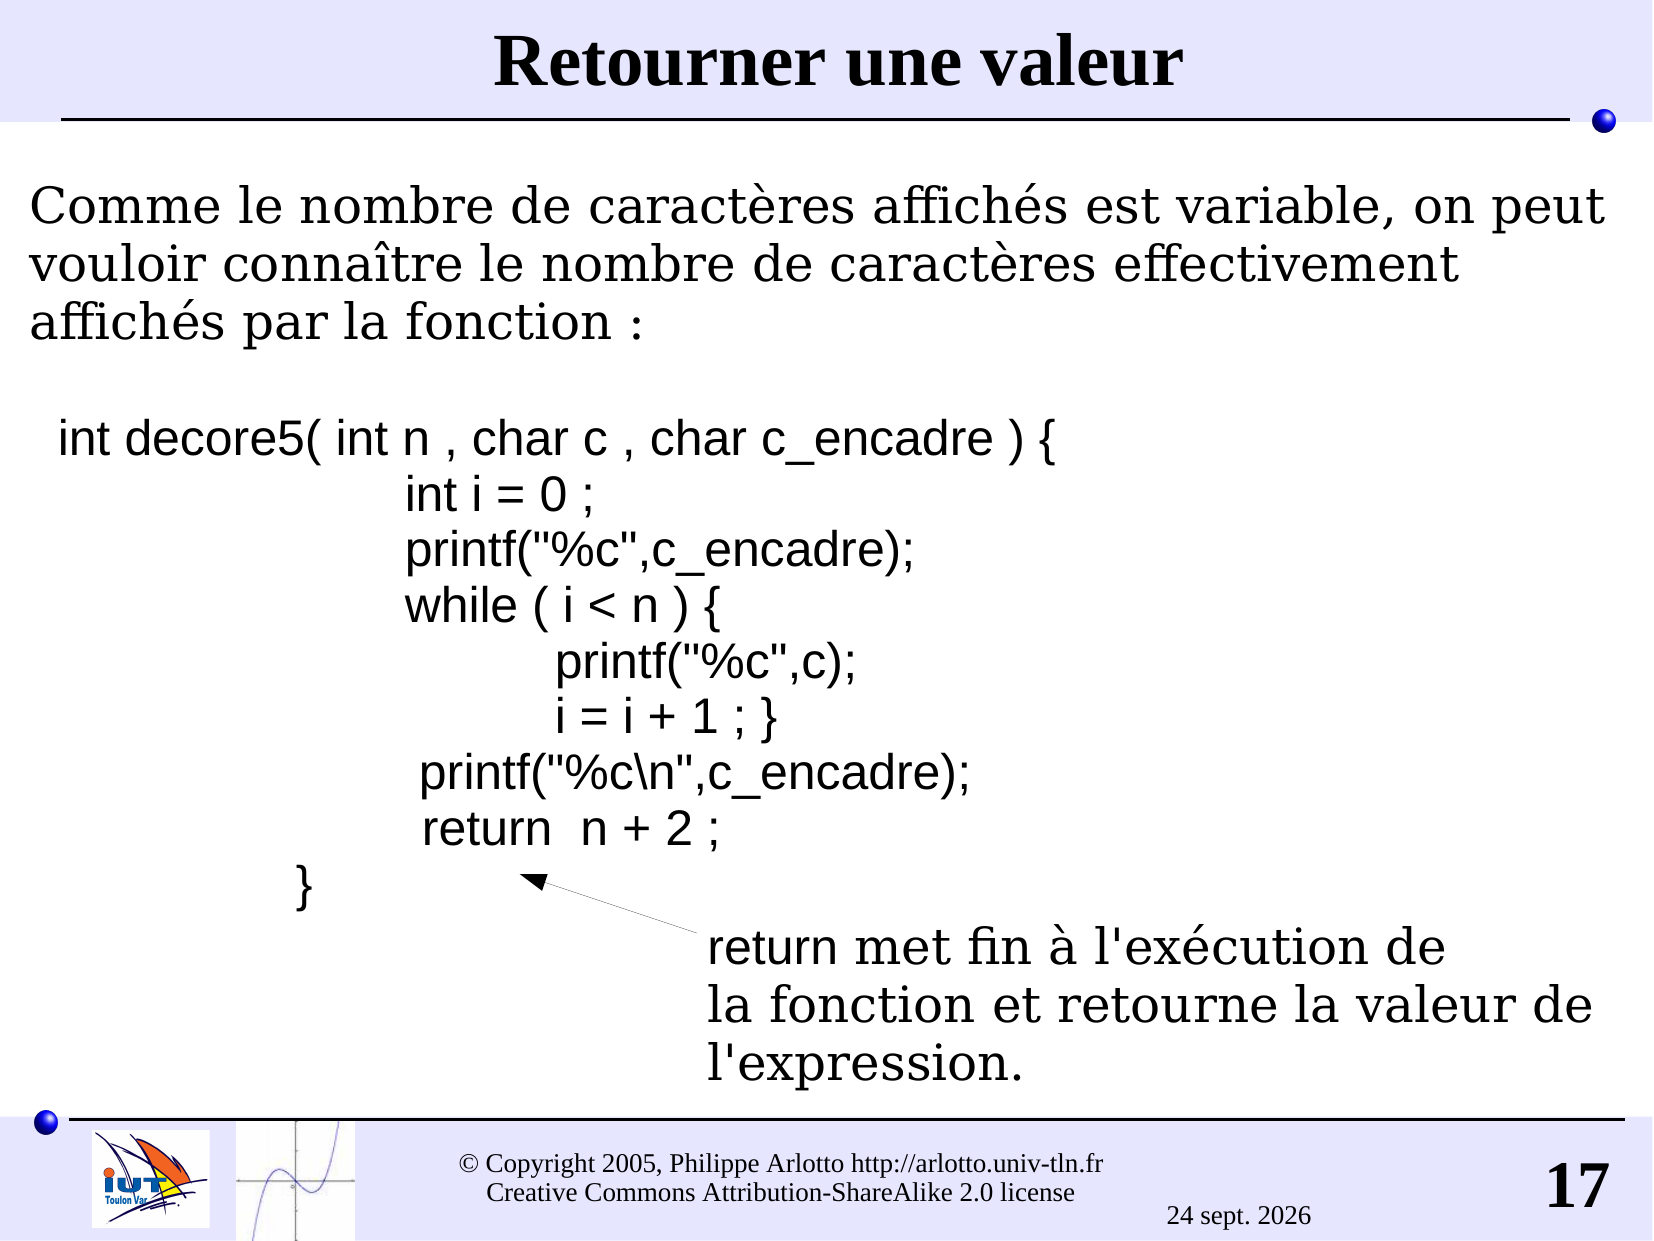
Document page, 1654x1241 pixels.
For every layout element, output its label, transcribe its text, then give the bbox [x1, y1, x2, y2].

picture [236, 1121, 355, 1241]
title Retourner une valeur [95, 14, 1585, 107]
text_box return met fin à l'exécution de la fonction et retourne la valeur de l'expression. [707, 917, 1595, 1093]
text_box Comme le nombre de caractères affichés est variable, on peut vouloir connaître le nombre de caractères effectivement affichés par la fonction : int decore5( int n , char c , char c_encadre ) { int i = 0 ; printf("%c",c_encadre); while ( i < n ) { printf("%c",c); i = i + 1 ; } printf("%c\n",c_encadre); return n + 2 ; } [29, 177, 1625, 1089]
